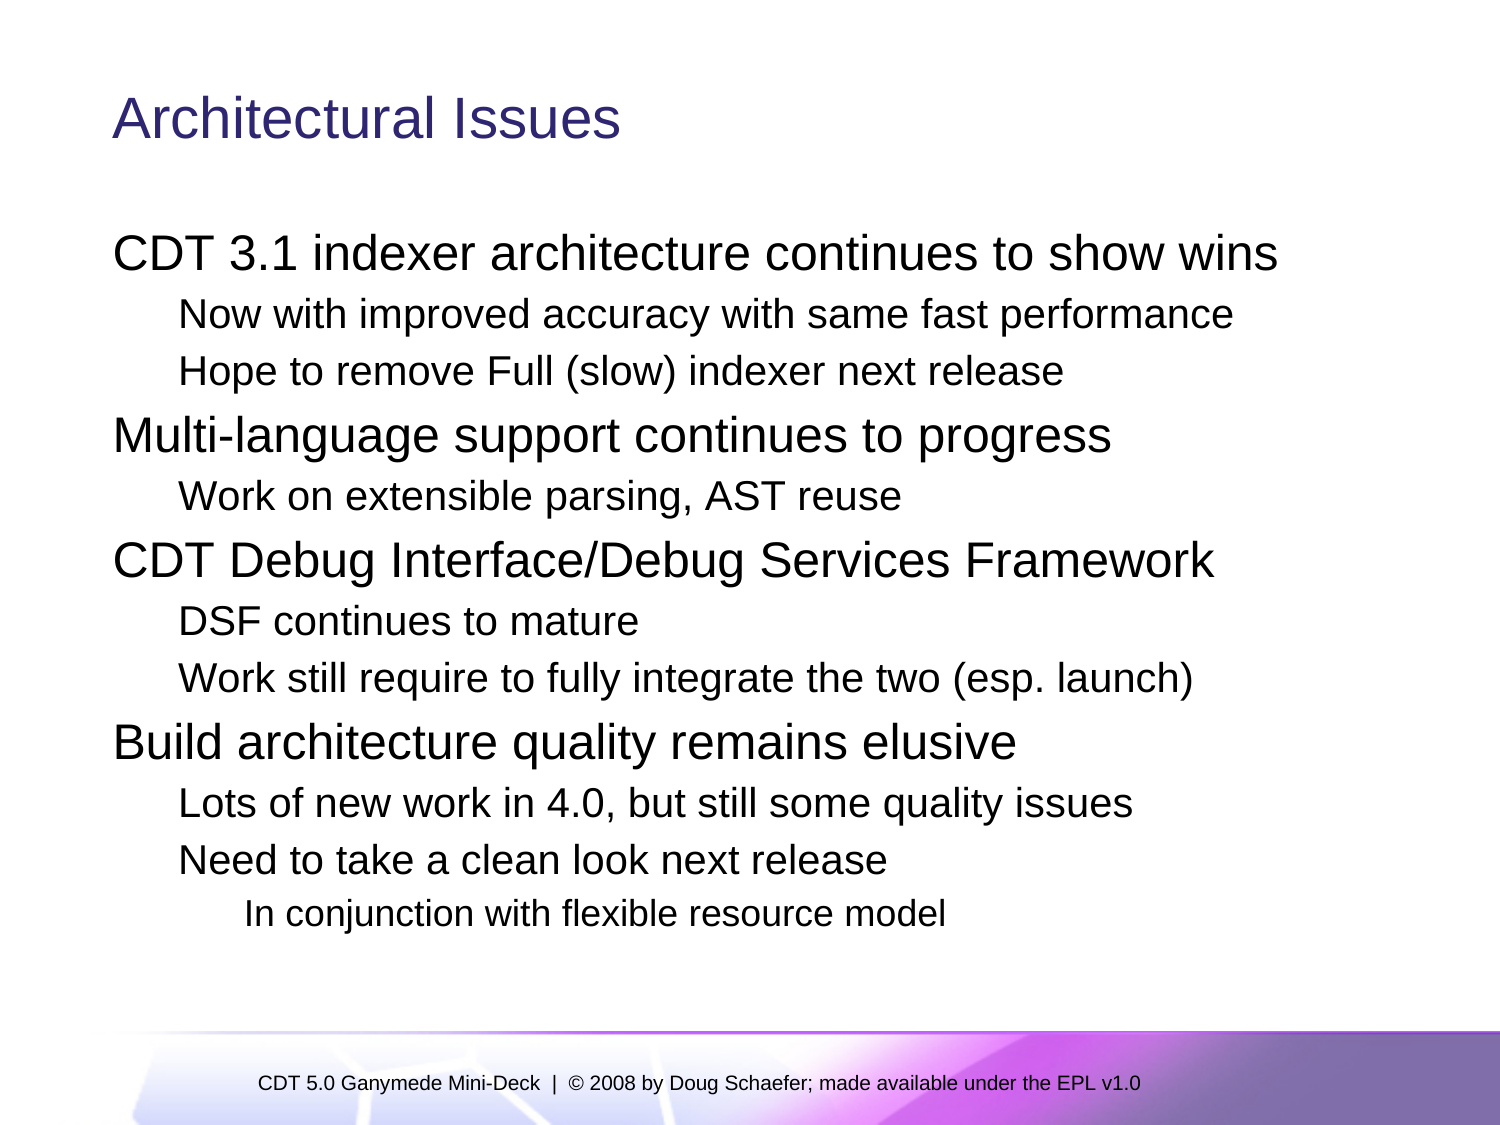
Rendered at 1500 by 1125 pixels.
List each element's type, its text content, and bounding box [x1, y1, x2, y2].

list CDT 3.1 indexer architecture continues to show wins Now with improved accuracy with same fast performance Hope to remove Full (slow) indexer next release Multi-language support continues to progress Work on extensible parsing, AST reuse CDT Debug Interface/Debug Services Framework DSF continues to mature Work still require to fully integrate the two (esp. launch) Build architecture quality remains elusive Lots of new work in 4.0, but still some quality issues Need to take a clean look next release In conjunction with flexible resource model [112, 224, 1388, 986]
title Architectural Issues [112, 82, 1388, 156]
picture [0, 1031, 1500, 1125]
